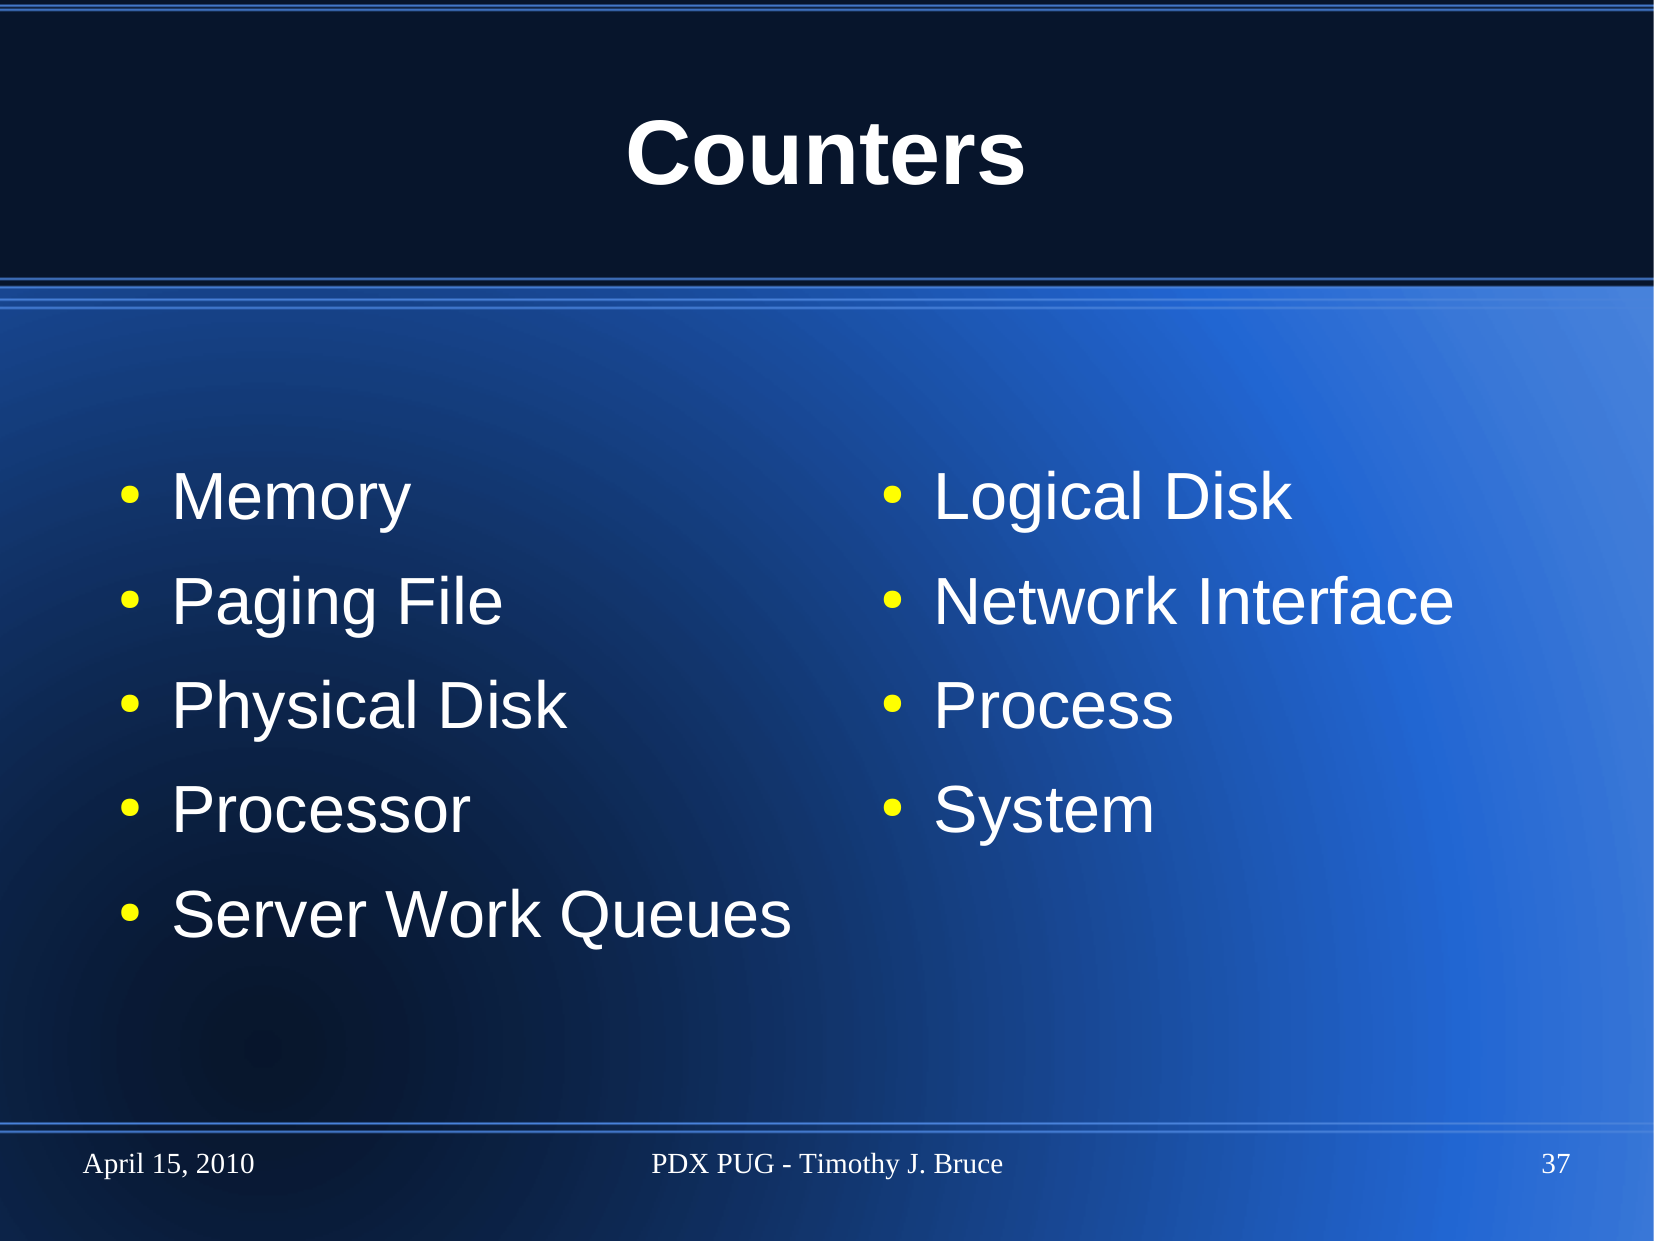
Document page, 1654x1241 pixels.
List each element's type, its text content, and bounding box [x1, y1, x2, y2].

list Logical Disk Network Interface Process System [845, 355, 1572, 1159]
list Memory Paging File Physical Disk Processor Server Work Queues [82, 355, 809, 1174]
title Counters [82, 49, 1571, 257]
picture [0, 0, 1654, 1241]
